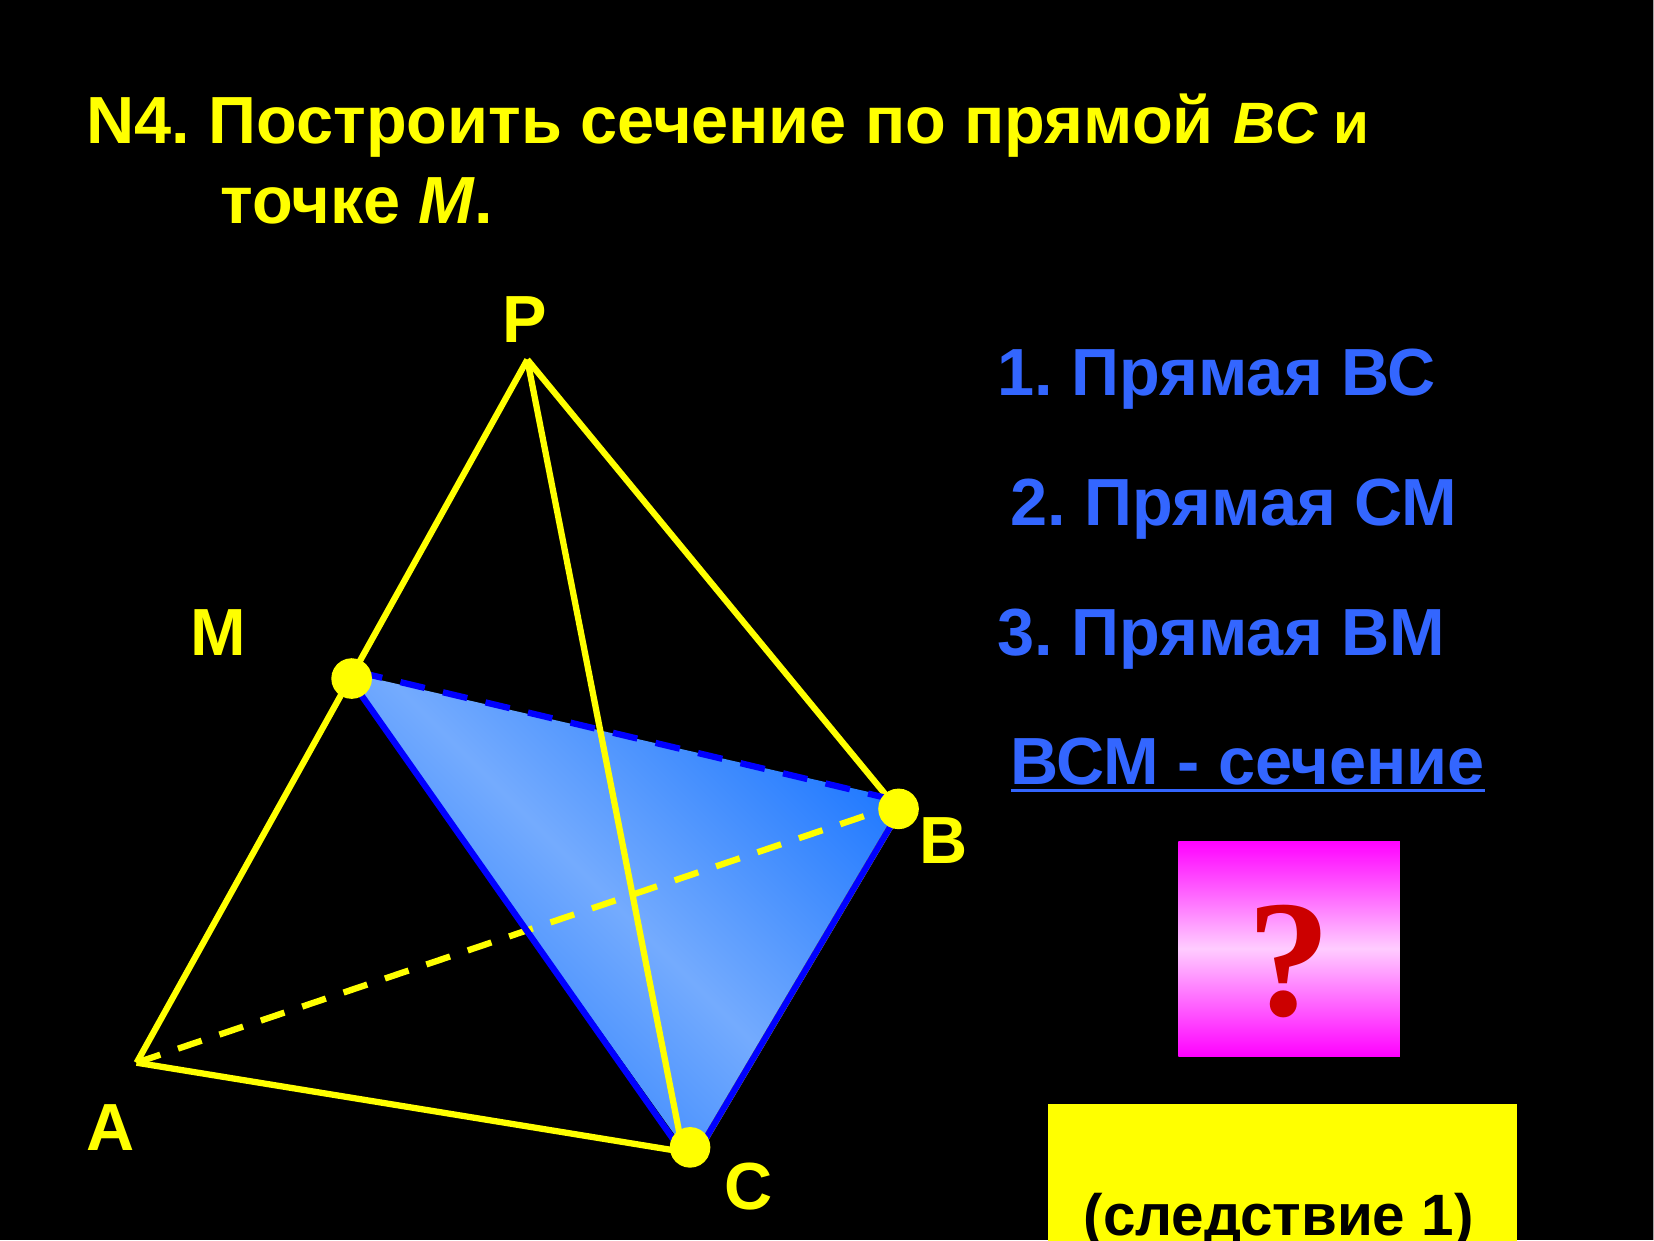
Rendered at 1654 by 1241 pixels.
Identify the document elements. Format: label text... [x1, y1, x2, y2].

text_box А [71, 1075, 215, 1172]
text_box (следствие 1) [1048, 1104, 1517, 1241]
text_box М [175, 580, 319, 677]
text_box ? [1178, 841, 1400, 1057]
text_box 1. Прямая ВС [982, 320, 1608, 417]
text_box С [709, 1135, 853, 1231]
text_box N4. Построить сечение по прямой BC и точке М. [71, 68, 1602, 245]
text_box 3. Прямая ВМ [982, 580, 1608, 677]
text_box [332, 658, 919, 1167]
text_box 2. Прямая СМ [996, 450, 1622, 547]
text_box ВСМ - сечение [996, 710, 1622, 806]
text_box В [904, 789, 1049, 885]
text_box Р [488, 267, 632, 364]
